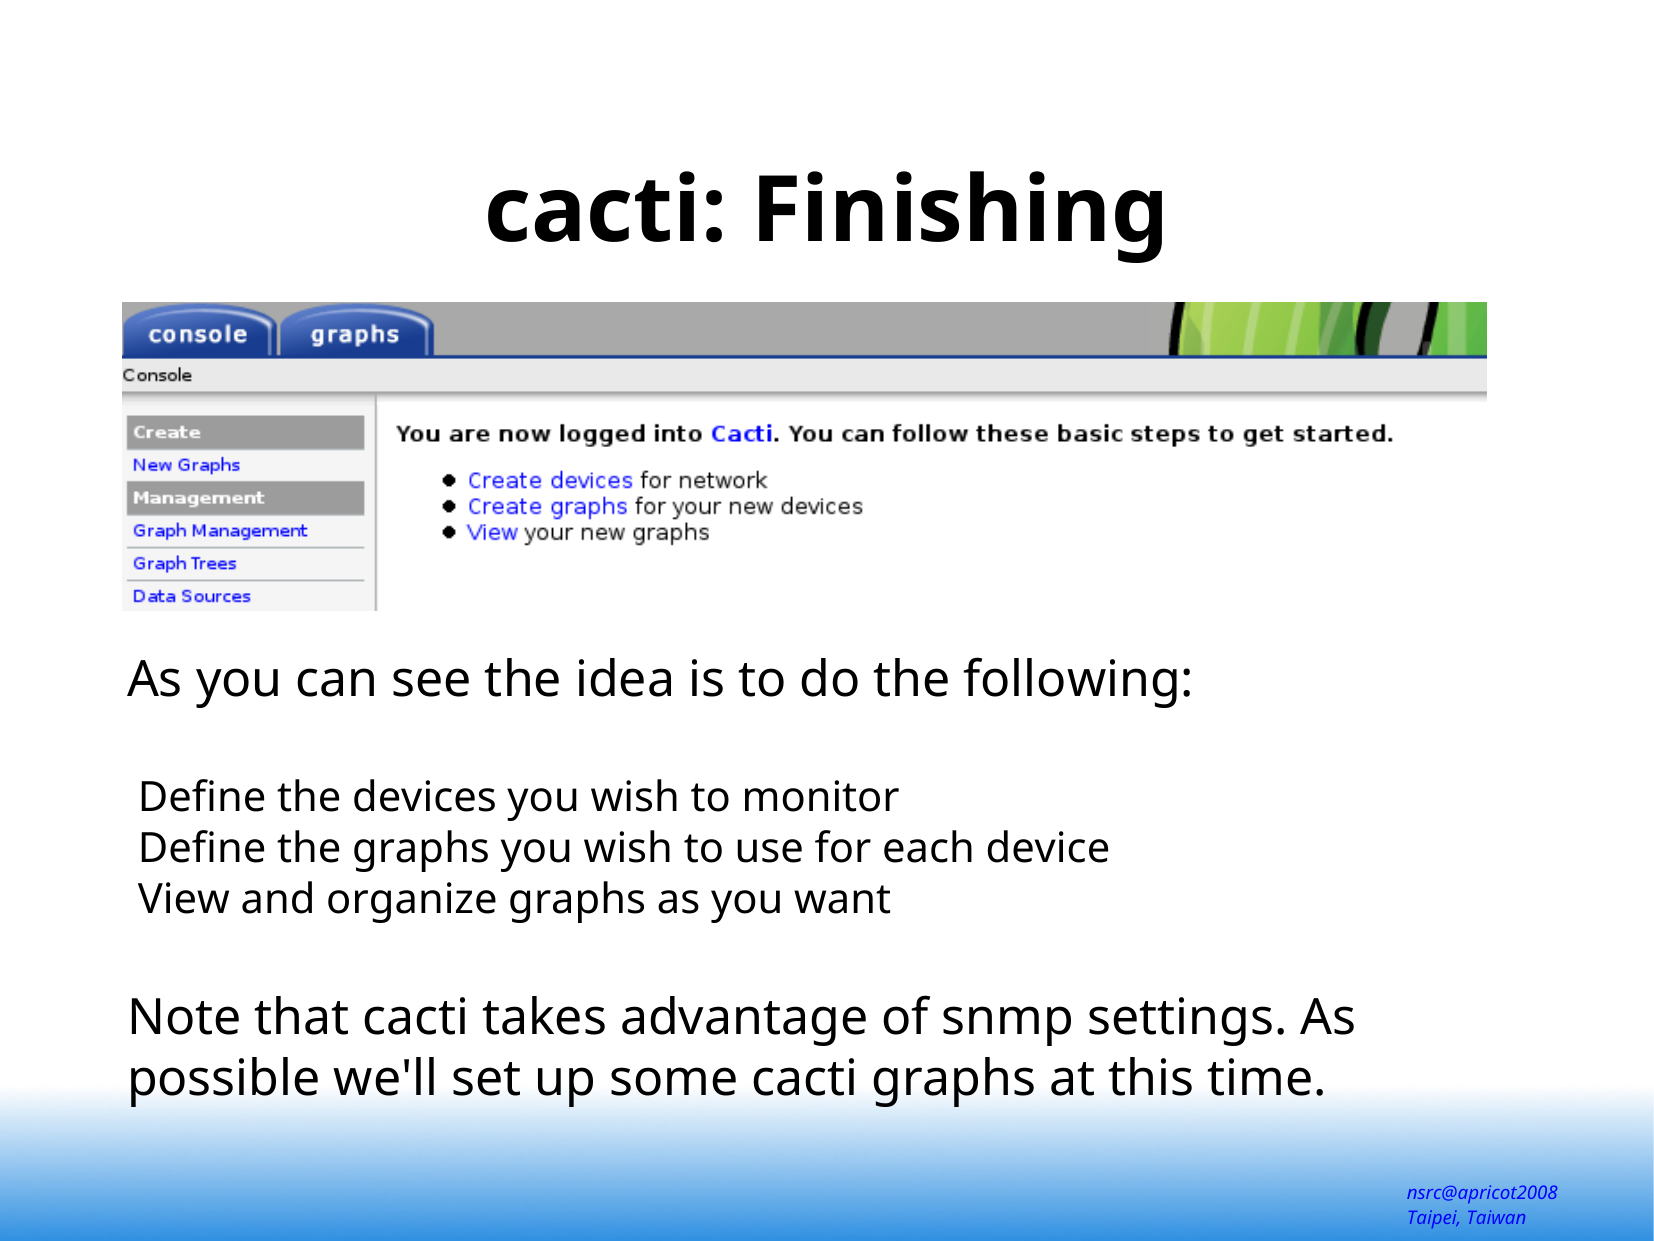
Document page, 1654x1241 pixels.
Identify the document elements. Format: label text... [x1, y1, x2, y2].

subtitle [121, 344, 1534, 1127]
title cacti: Finishing [121, 102, 1534, 310]
subtitle [257, 1071, 271, 1092]
picture [0, 1083, 1654, 1241]
picture [122, 302, 1487, 611]
text_box As you can see the idea is to do the following: Define the devices you wish to monitor Define the graphs you wish to use for each device View and organize graphs as you want Note that cacti takes advantage of snmp settings. As possible we'll set up some cacti graphs at this time. [127, 647, 1557, 1064]
